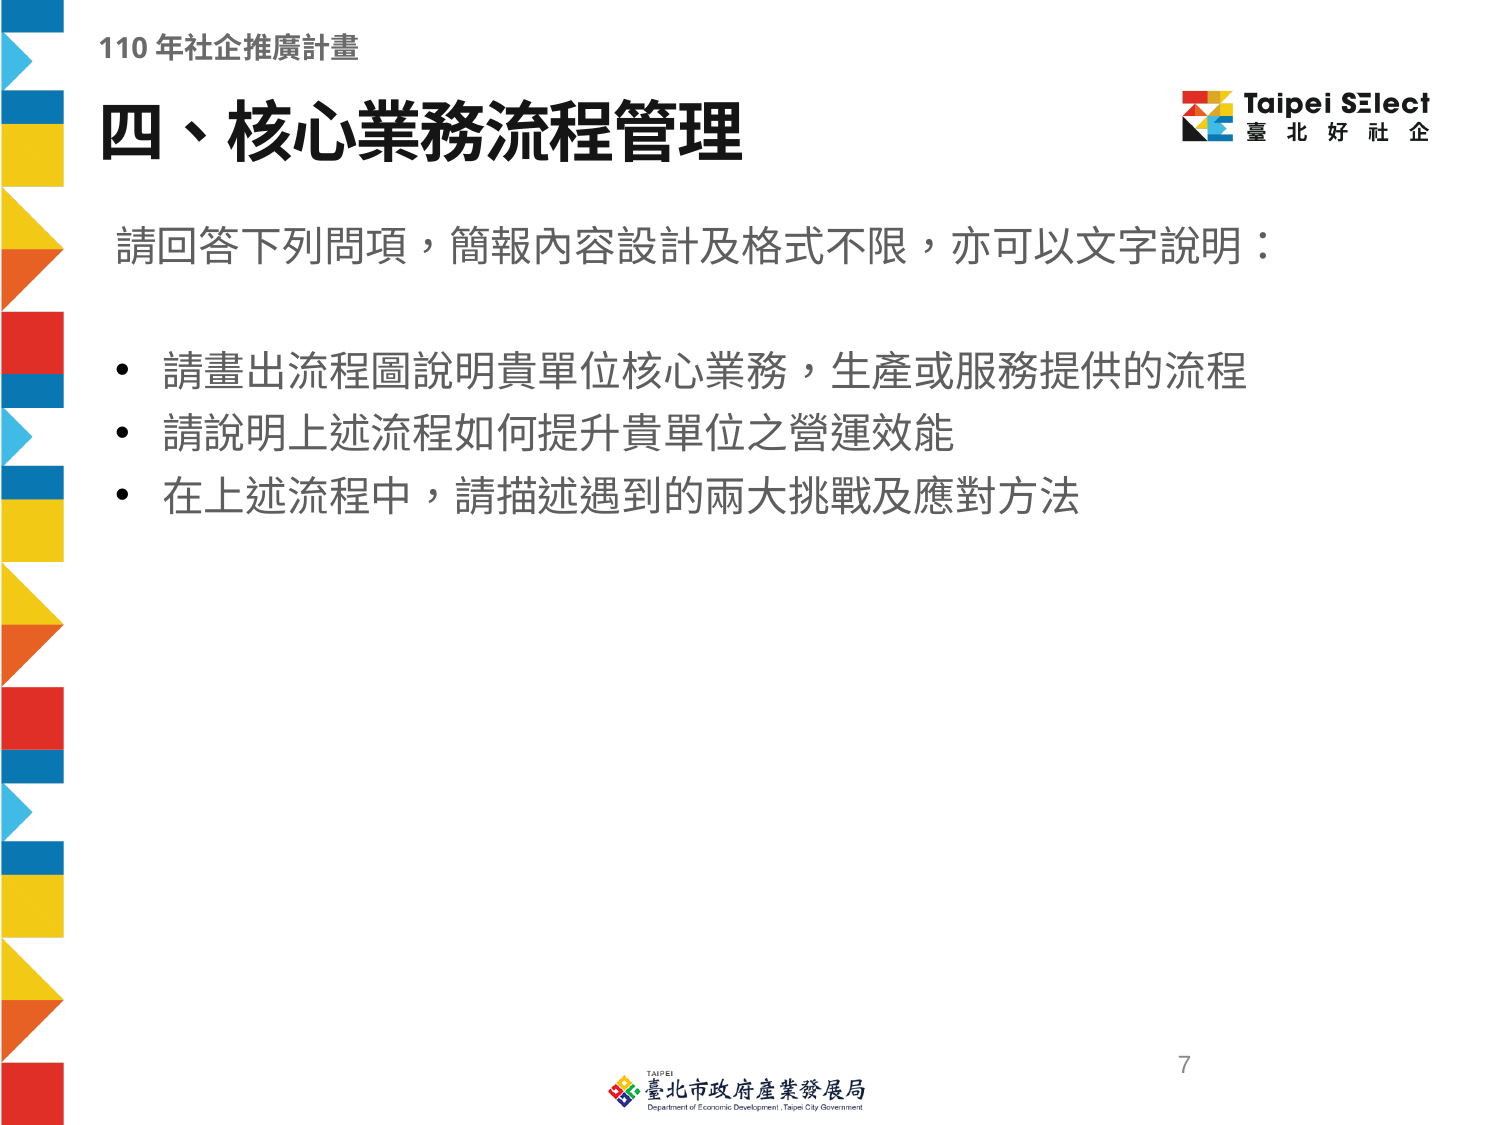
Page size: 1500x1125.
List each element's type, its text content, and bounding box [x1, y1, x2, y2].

text_box 7 [1162, 1040, 1500, 1101]
title 四、核心業務流程管理 [83, 81, 1109, 146]
text_box 請回答下列問項，簡報內容設計及格式不限，亦可以文字說明： 請畫出流程圖說明貴單位核心業務，生產或服務提供的流程 請說明上述流程如何提升貴單位之營運效能 在上述流程中，請描述遇到的兩大挑戰及應對方法 [106, 210, 1452, 1013]
